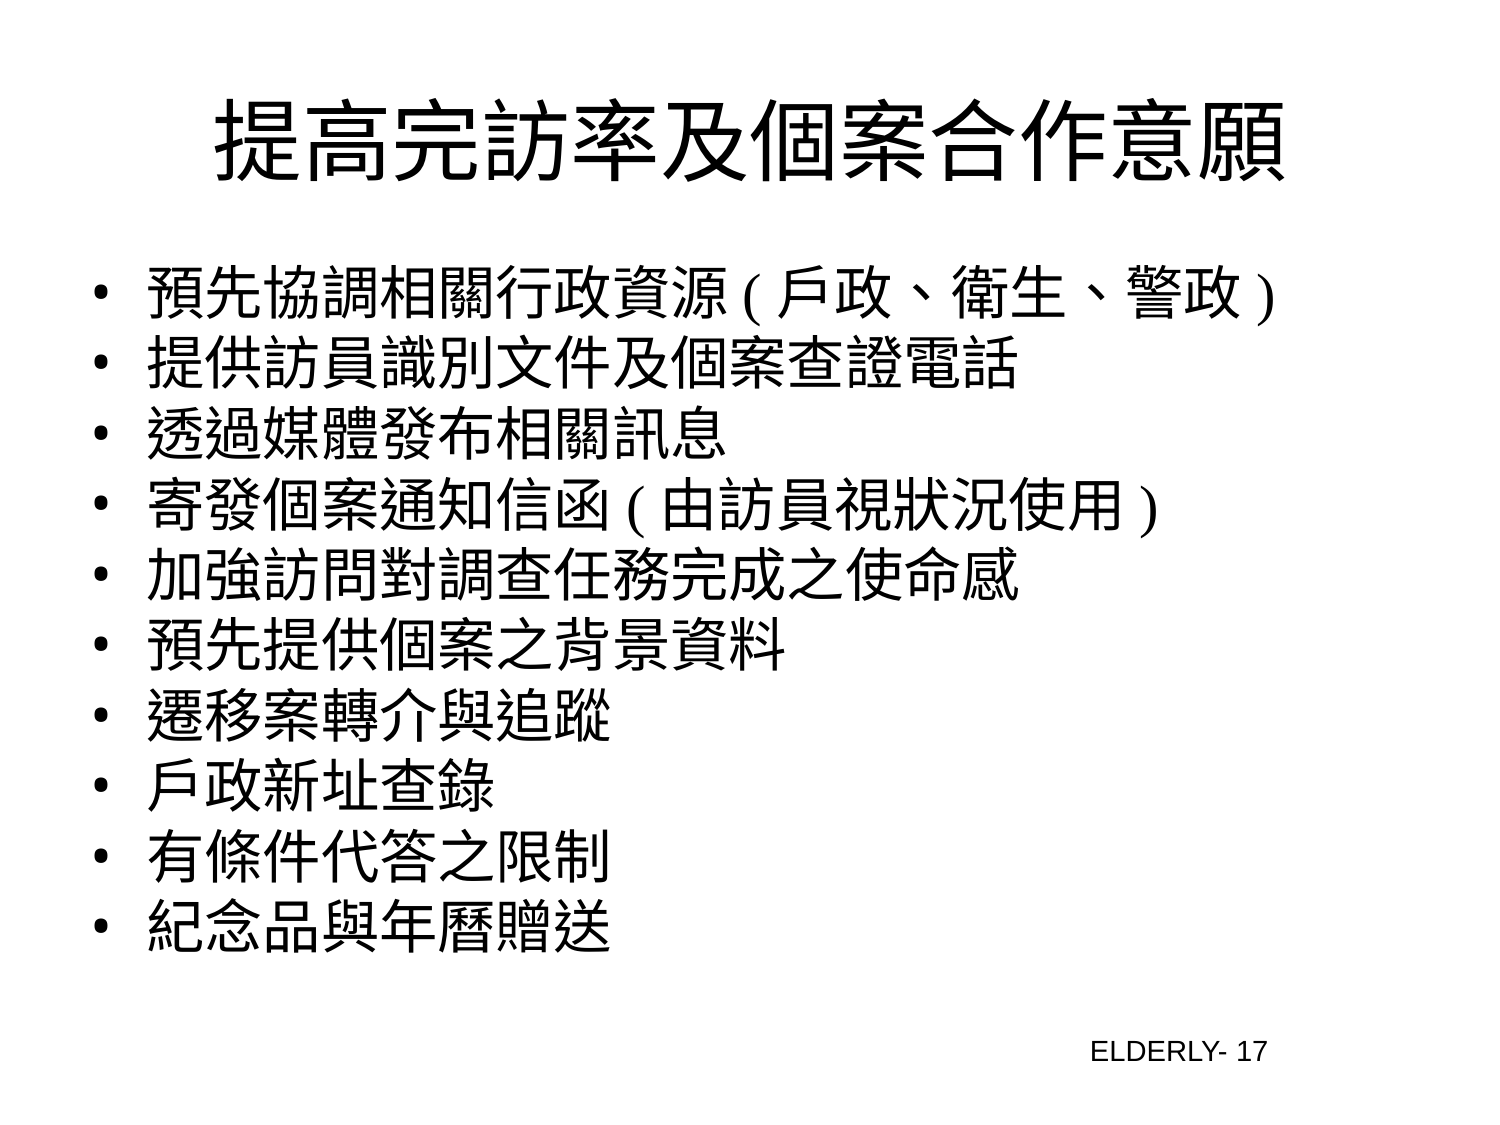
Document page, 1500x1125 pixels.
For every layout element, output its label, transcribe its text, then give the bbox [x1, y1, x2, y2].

title 提高完訪率及個案合作意願 [75, 45, 1426, 233]
list 預先協調相關行政資源(戶政、衛生、警政) 提供訪員識別文件及個案查證電話 透過媒體發布相關訊息 寄發個案通知信函(由訪員視狀況使用) 加強訪問對調查任務完成之使命感 預先提供個案之背景資料 遷移案轉介與追蹤 戶政新址查錄 有條件代答之限制 紀念品與年曆贈送 [75, 262, 1426, 1005]
text_box ELDERLY- [1074, 1024, 1426, 1103]
